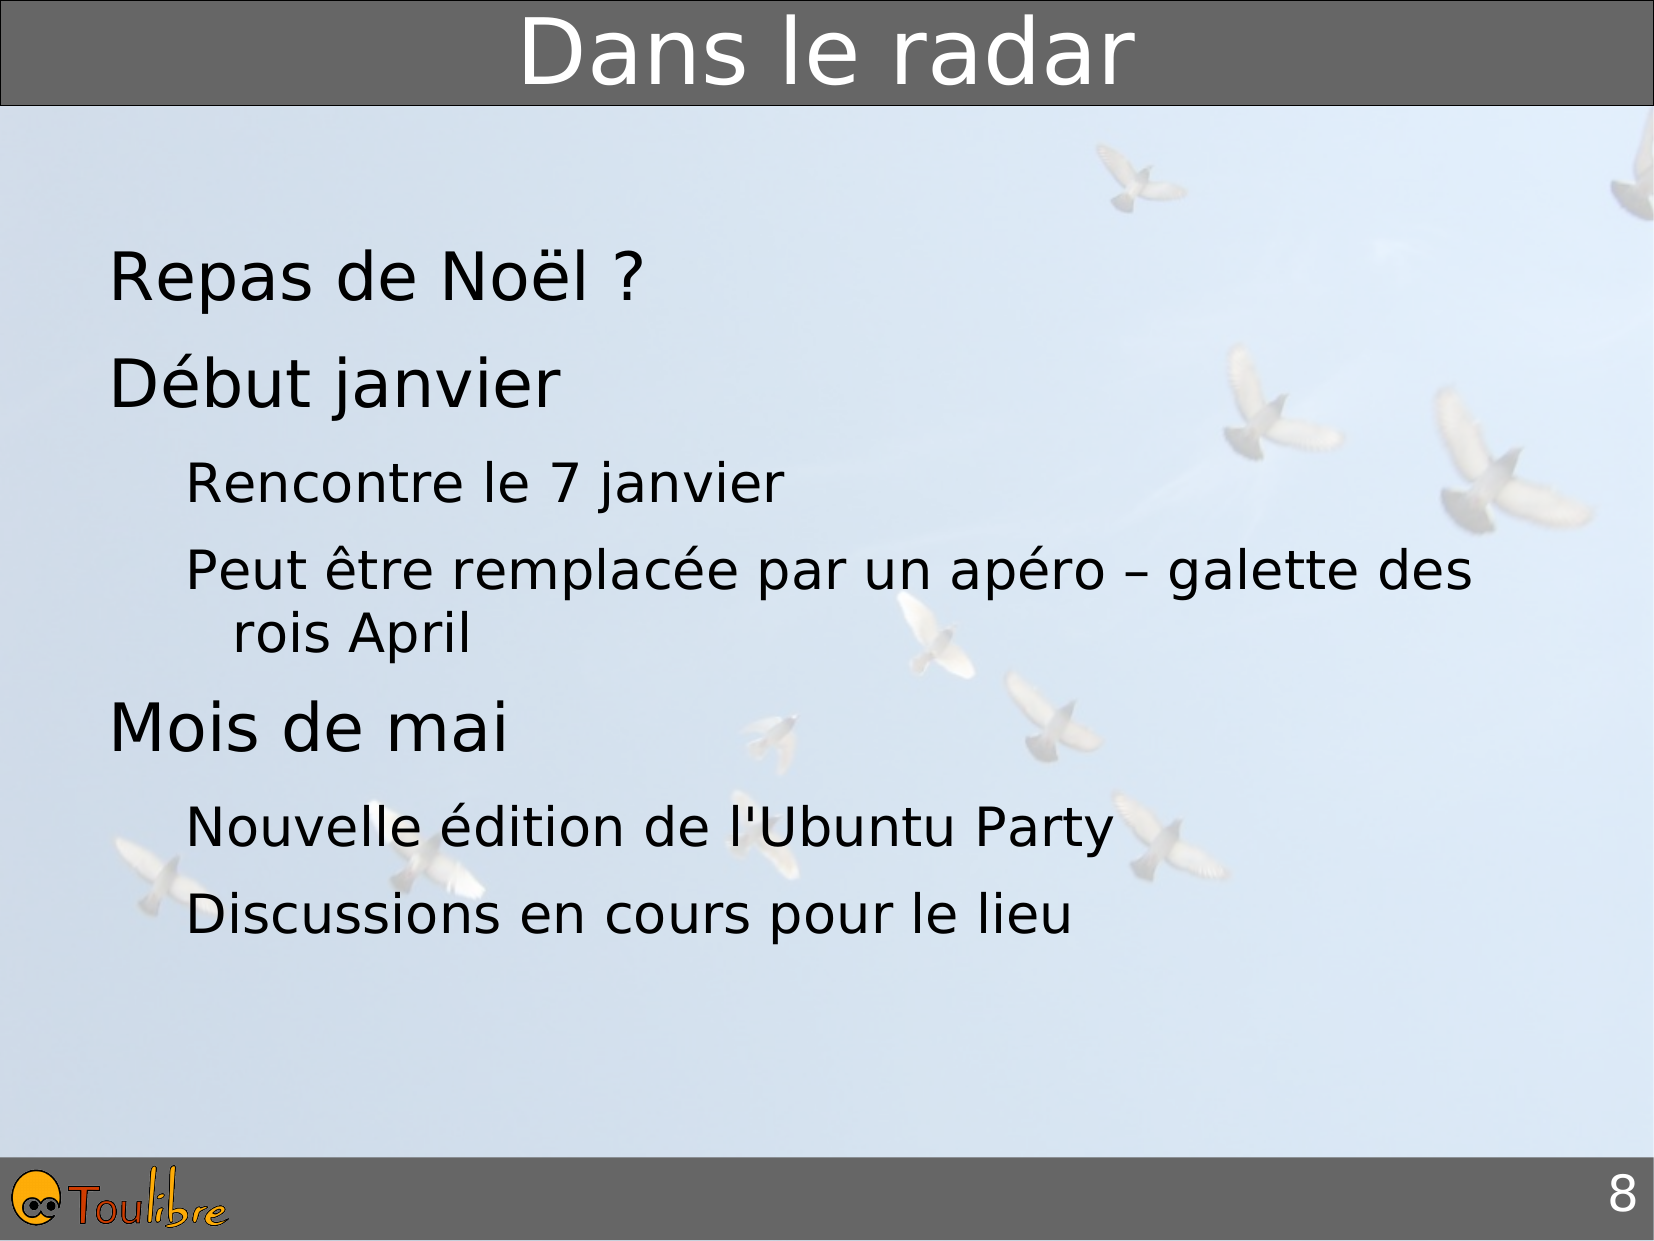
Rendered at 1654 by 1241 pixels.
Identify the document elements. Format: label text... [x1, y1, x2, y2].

title Dans le radar [0, 0, 1654, 107]
picture [11, 1165, 229, 1228]
list Repas de Noël ? Début janvier Rencontre le 7 janvier Peut être remplacée par un apéro – galette des rois April Mois de mai Nouvelle édition de l'Ubuntu Party Discussions en cours pour le lieu [91, 238, 1580, 992]
